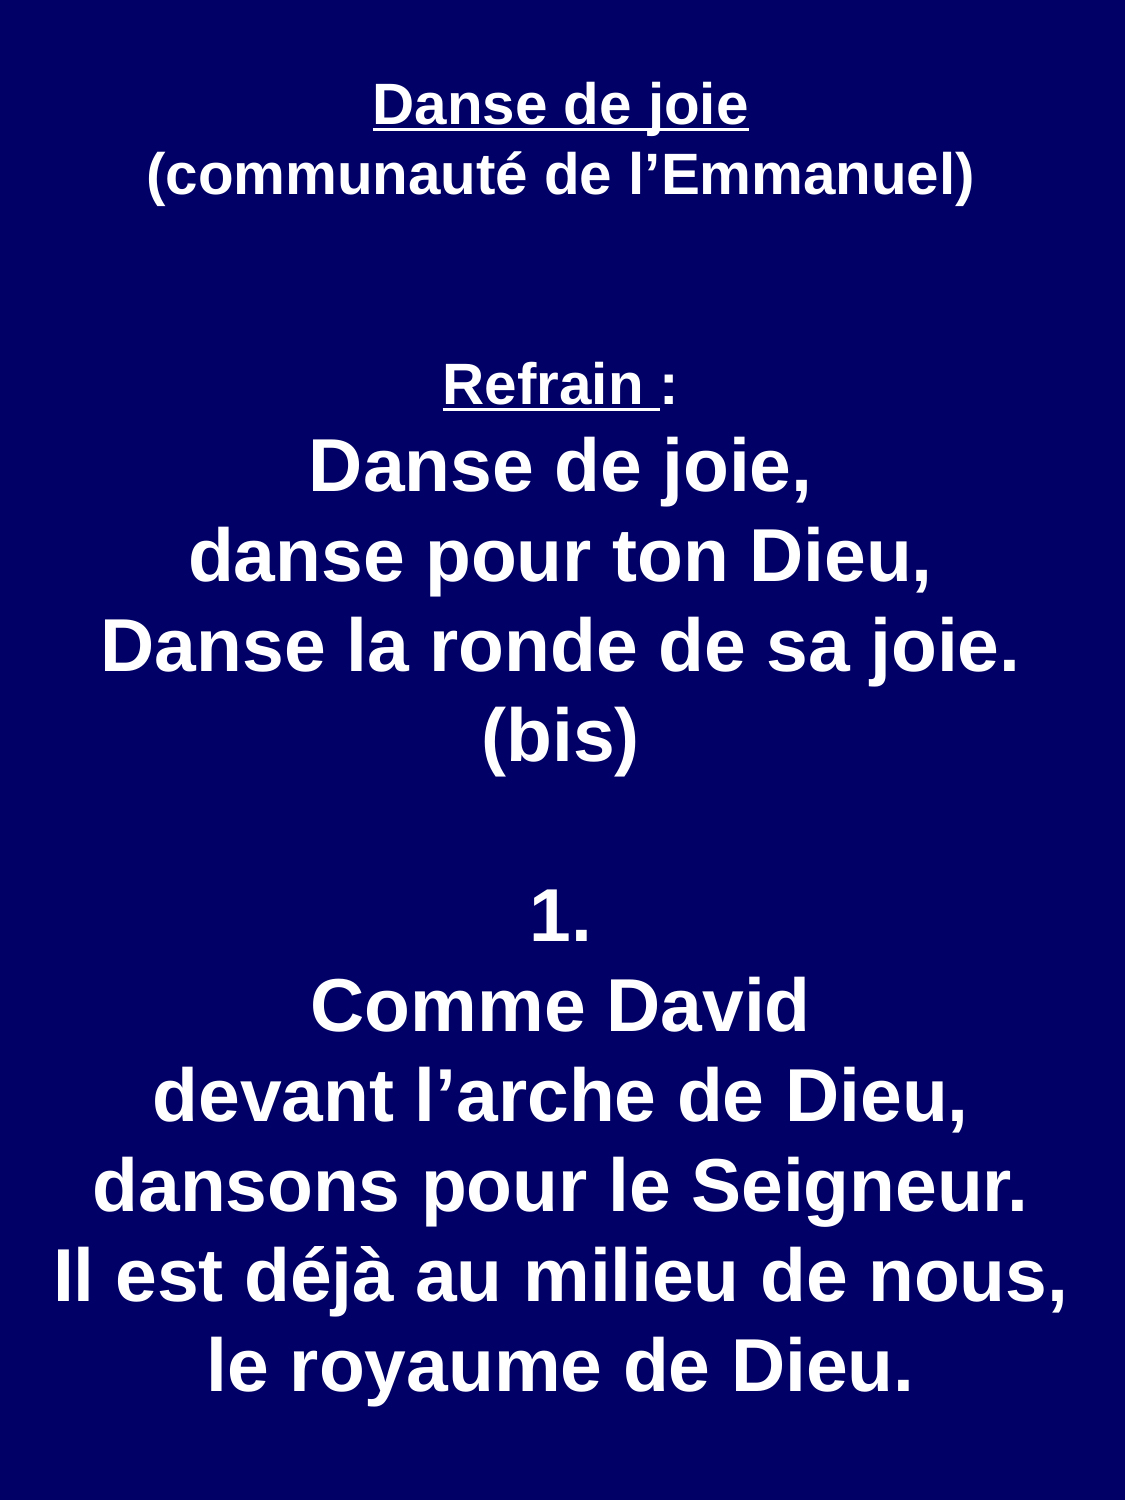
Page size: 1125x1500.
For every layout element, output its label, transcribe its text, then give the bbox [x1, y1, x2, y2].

text_box Danse de joie (communauté de l’Emmanuel) Refrain : Danse de joie, danse pour ton Dieu, Danse la ronde de sa joie. (bis) 1. Comme David devant l’arche de Dieu, dansons pour le Seigneur. Il est déjà au milieu de nous, le royaume de Dieu. [23, 58, 1099, 1400]
